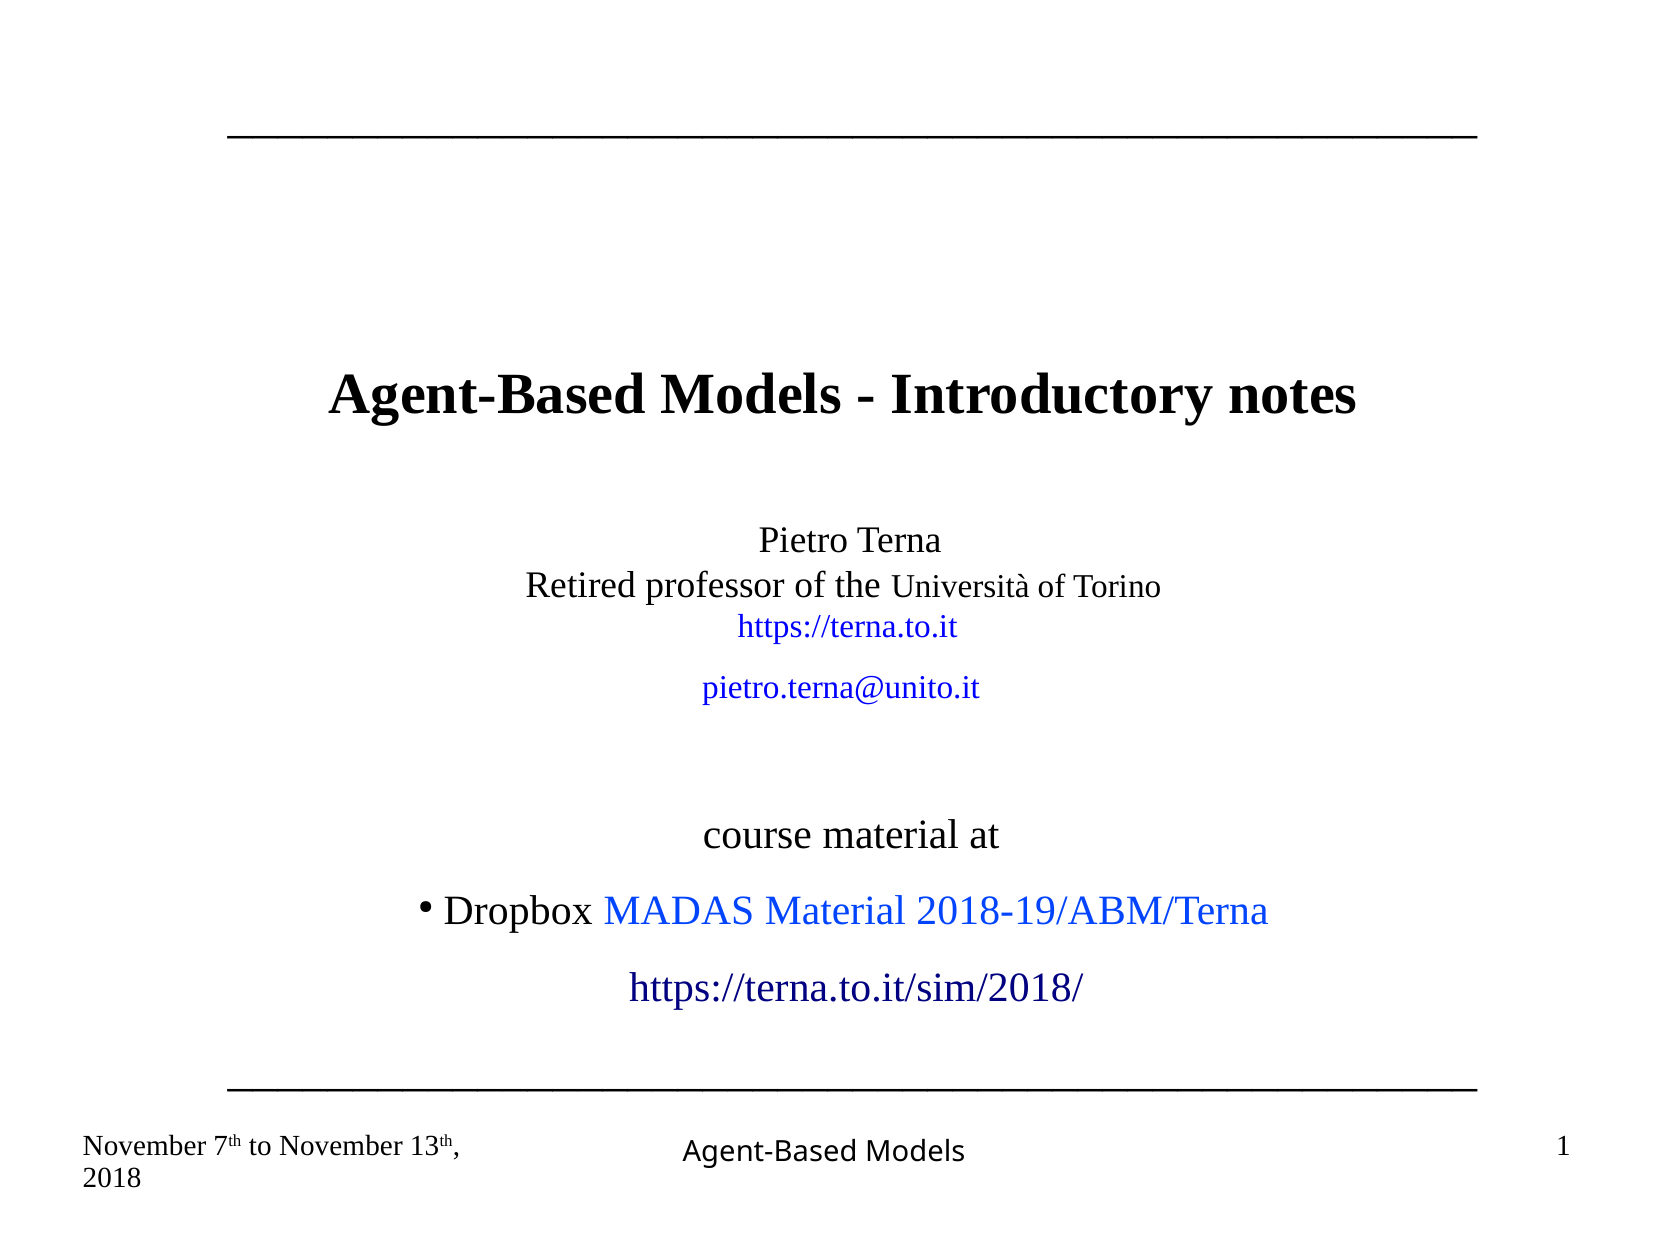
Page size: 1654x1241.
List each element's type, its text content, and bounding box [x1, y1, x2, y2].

text_box __________________________________________________ Agent-Based Models - Introductory notes Pietro Terna Retired professor of the Università of Torino https://terna.to.it pietro.terna@unito.it course material at Dropbox MADAS Material 2018-19/ABM/Terna https://terna.to.it/sim/2018/ __________________________________________________ [187, 74, 1501, 1104]
